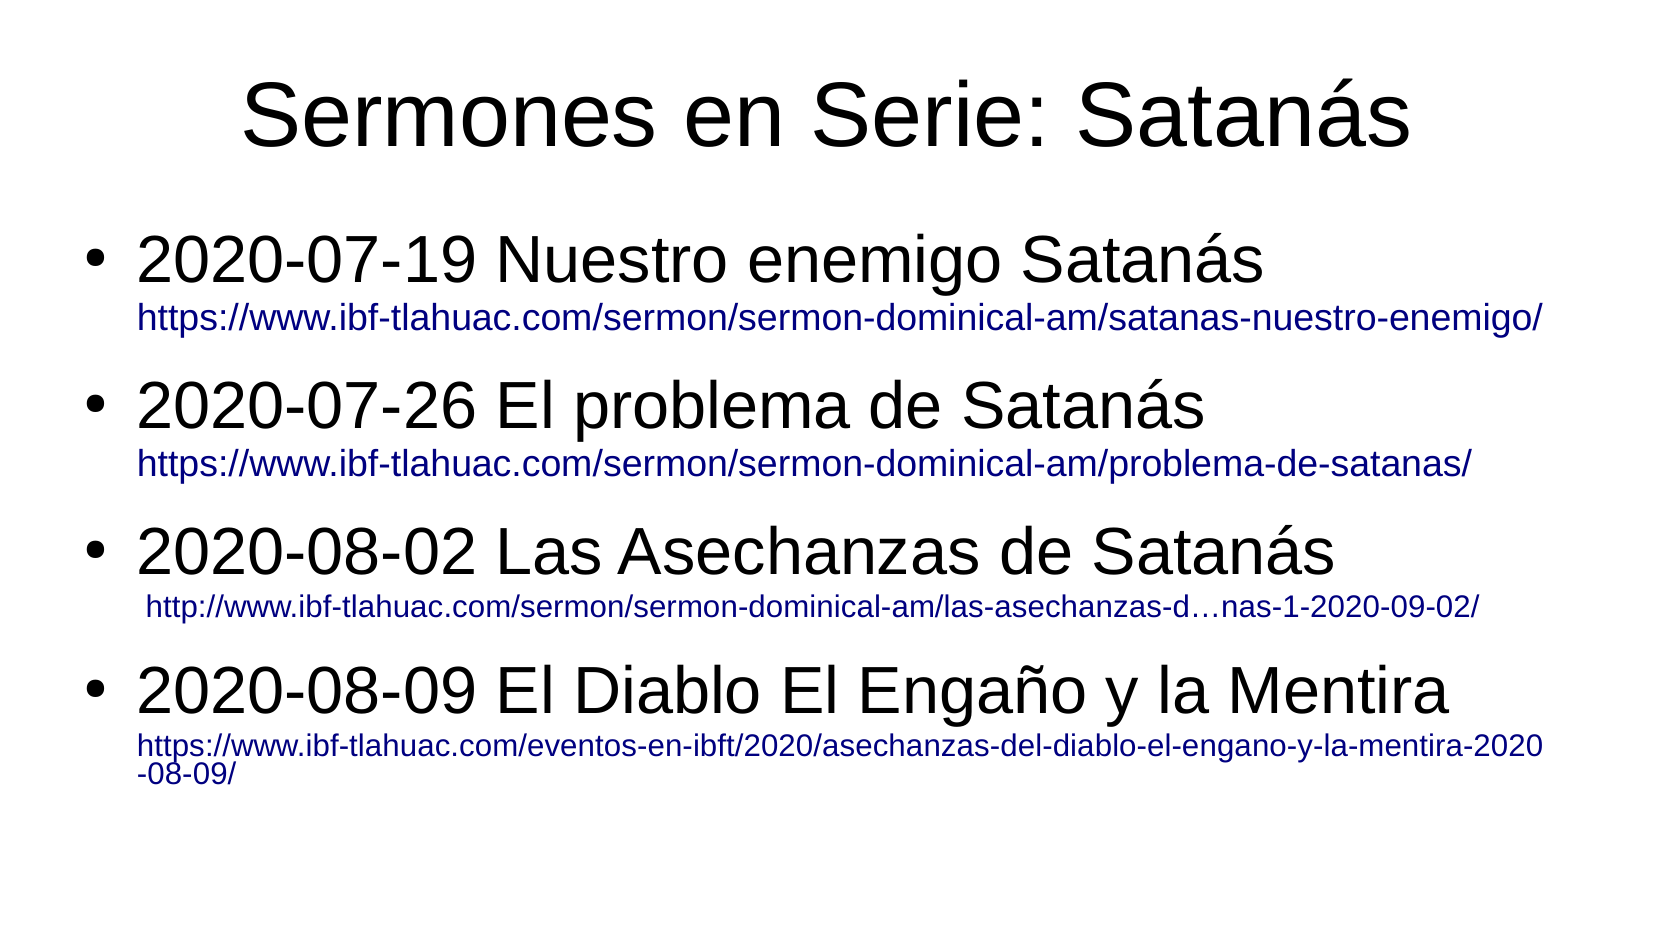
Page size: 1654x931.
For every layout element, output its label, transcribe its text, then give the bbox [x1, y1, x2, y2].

list 2020-07-19 Nuestro enemigo Satanás https://www.ibf-tlahuac.com/sermon/sermon-dominical-am/satanas-nuestro-enemigo/ 2020-07-26 El problema de Satanás https://www.ibf-tlahuac.com/sermon/sermon-dominical-am/problema-de-satanas/ 2020-08-02 Las Asechanzas de Satanás http://www.ibf-tlahuac.com/sermon/sermon-dominical-am/las-asechanzas-d…nas-1-2020-09-02/ ‎ 2020-08-09 El Diablo El Engaño y la Mentira https://www.ibf-tlahuac.com/eventos-en-ibft/2020/asechanzas-del-diablo-el-engano-y-la-mentira-2020-08-09/ [66, 221, 1555, 880]
title Sermones en Serie: Satanás [82, 37, 1571, 193]
